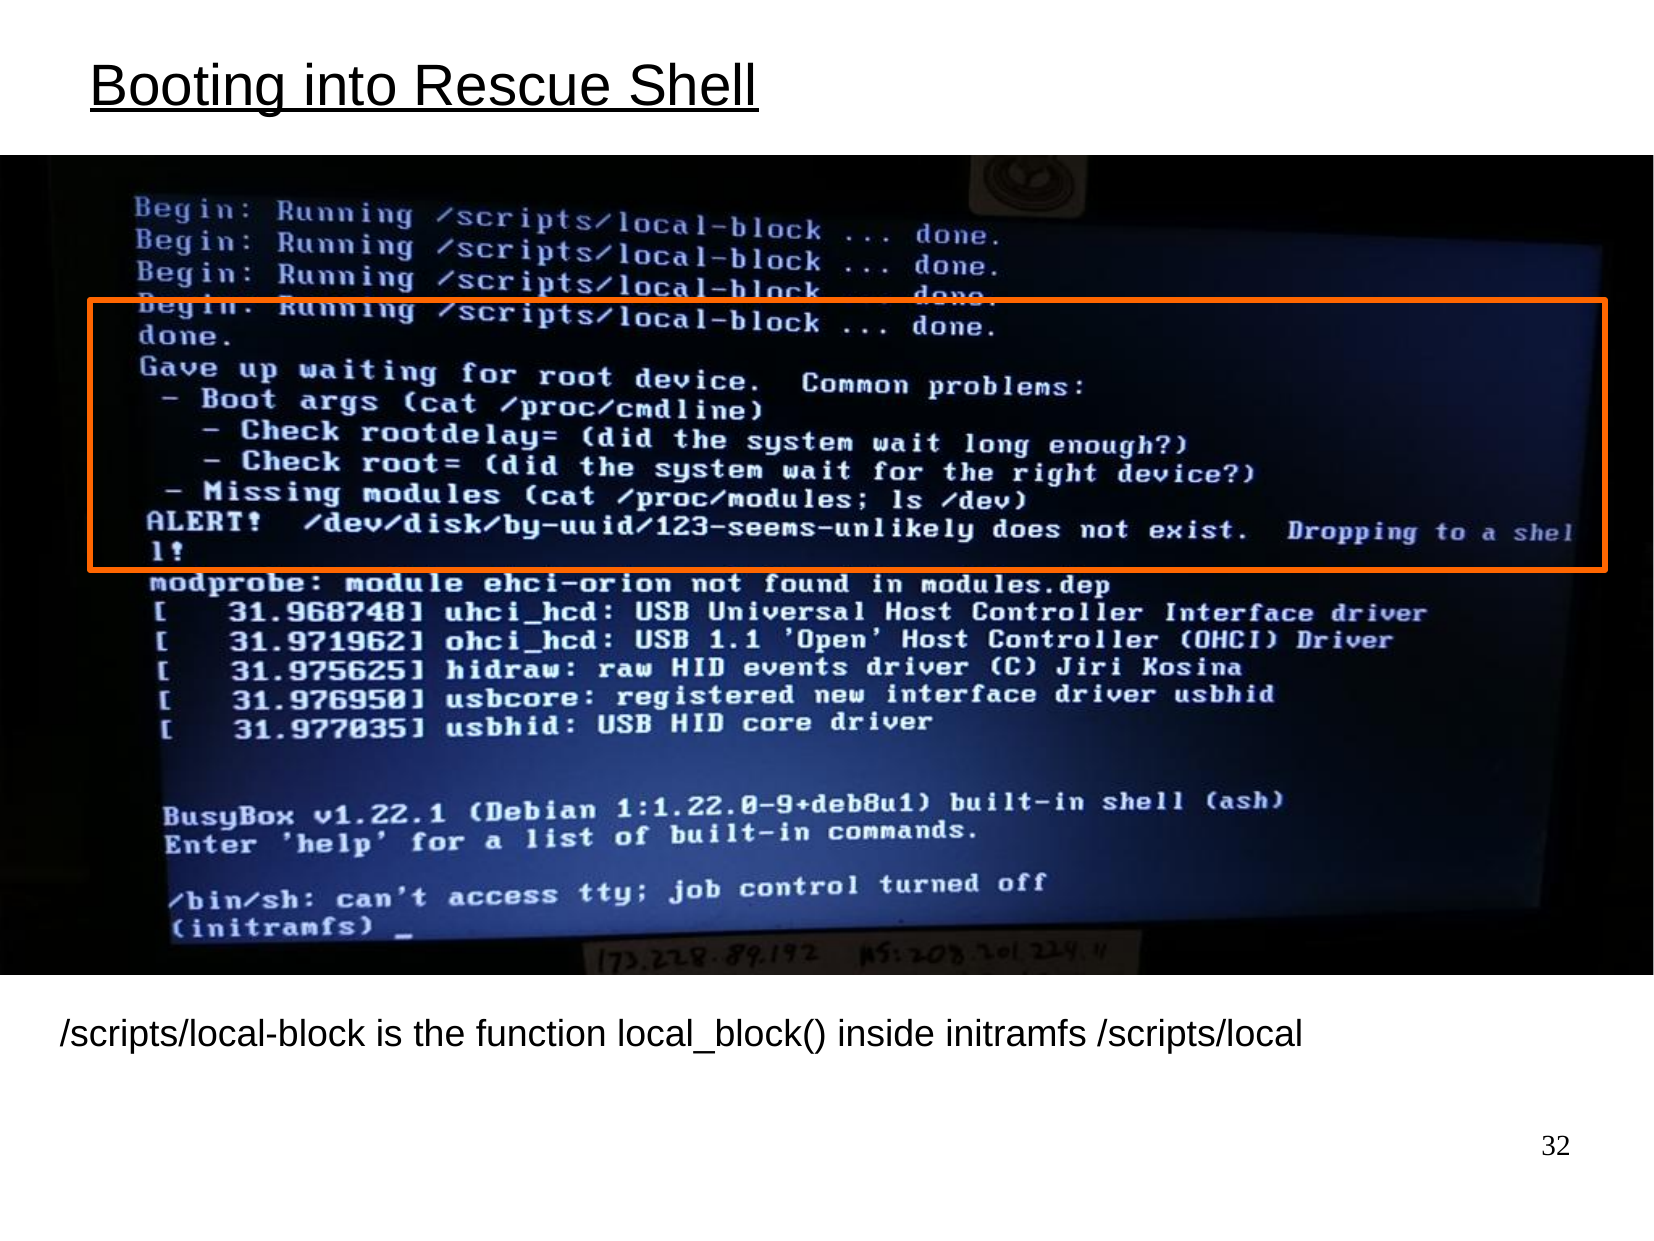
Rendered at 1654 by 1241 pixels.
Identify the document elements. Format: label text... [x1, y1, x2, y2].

picture [0, 155, 1654, 976]
text_box /scripts/local-block is the function local_block() inside initramfs /scripts/local [45, 1005, 1561, 1062]
text_box Booting into Rescue Shell [75, 45, 1606, 125]
